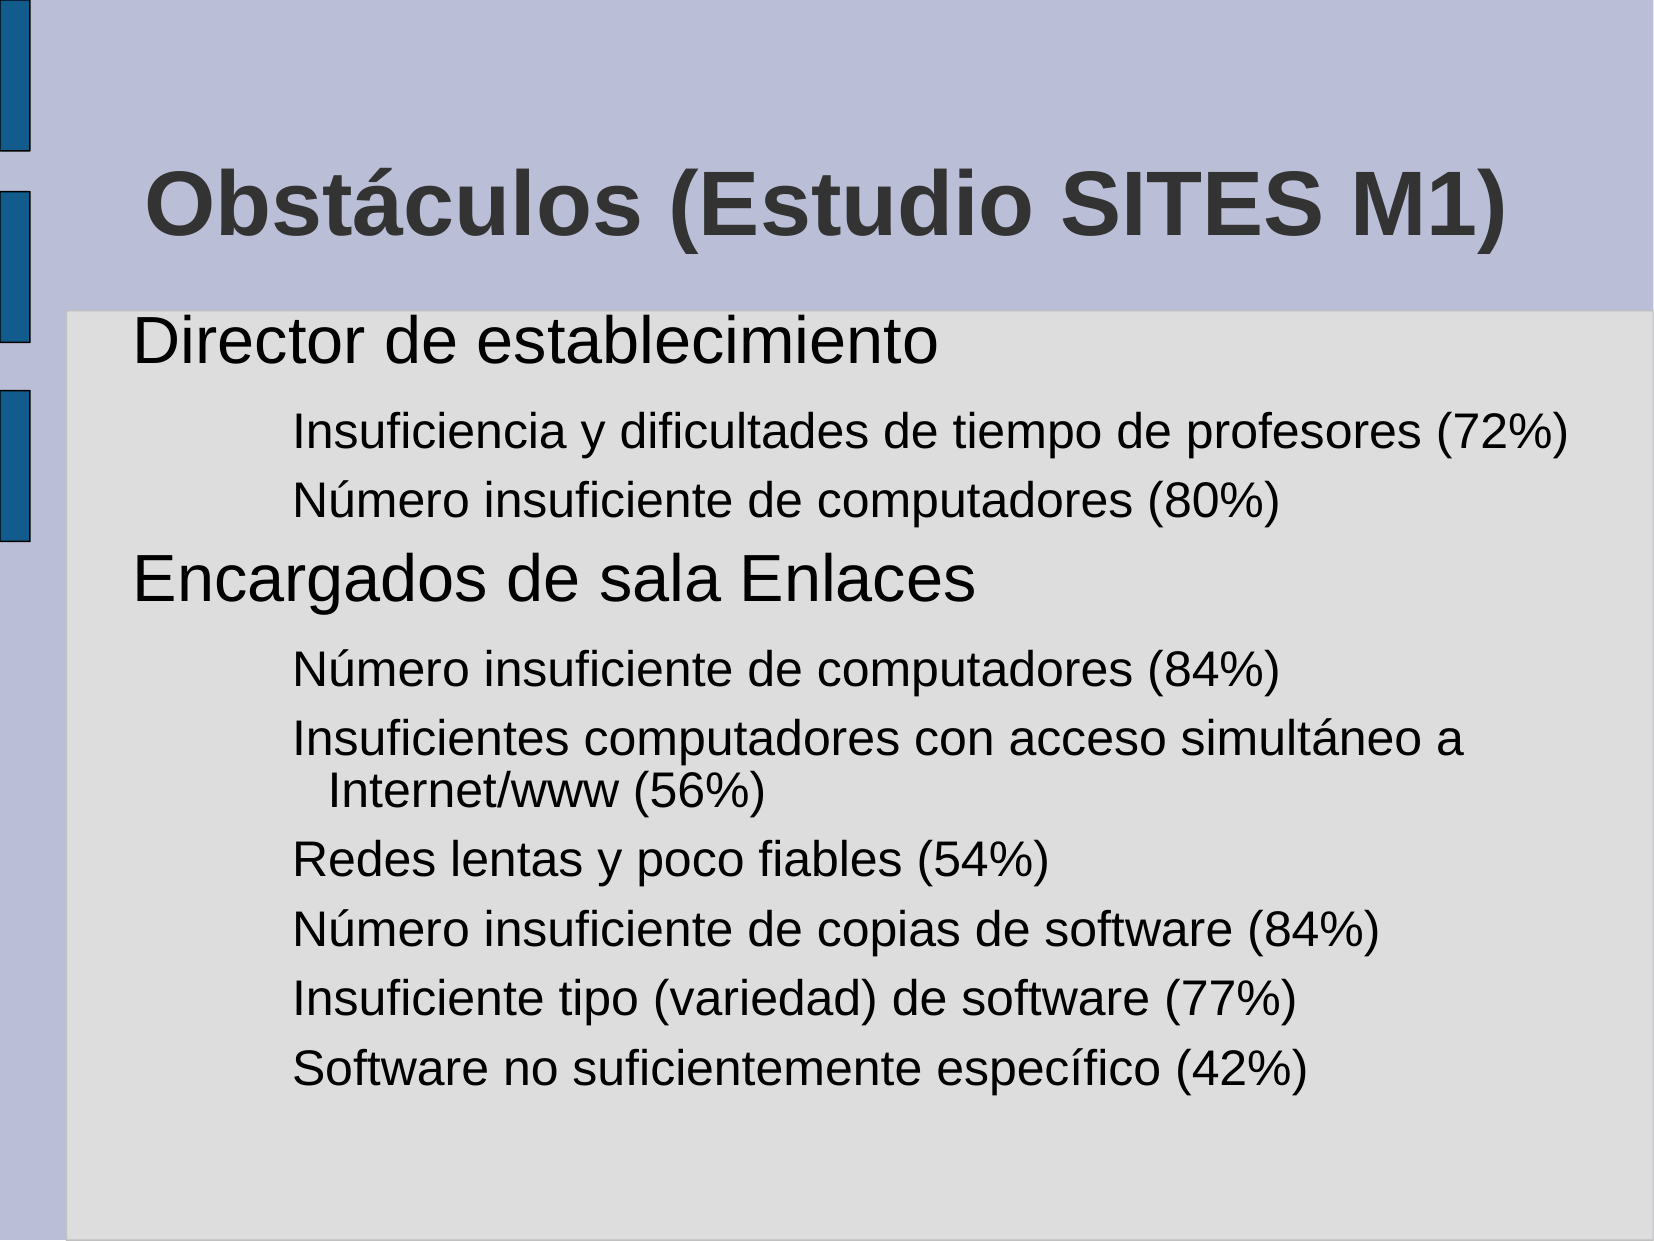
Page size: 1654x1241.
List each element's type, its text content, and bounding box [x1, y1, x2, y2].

list Director de establecimiento Insuficiencia y dificultades de tiempo de profesores (72%) Número insuficiente de computadores (80%) Encargados de sala Enlaces Número insuficiente de computadores (84%) Insuficientes computadores con acceso simultáneo a Internet/www (56%) Redes lentas y poco fiables (54%) Número insuficiente de copias de software (84%) Insuficiente tipo (variedad) de software (77%) Software no suficientemente específico (42%) [115, 307, 1611, 1241]
title Obstáculos (Estudio SITES M1) [121, 98, 1534, 307]
